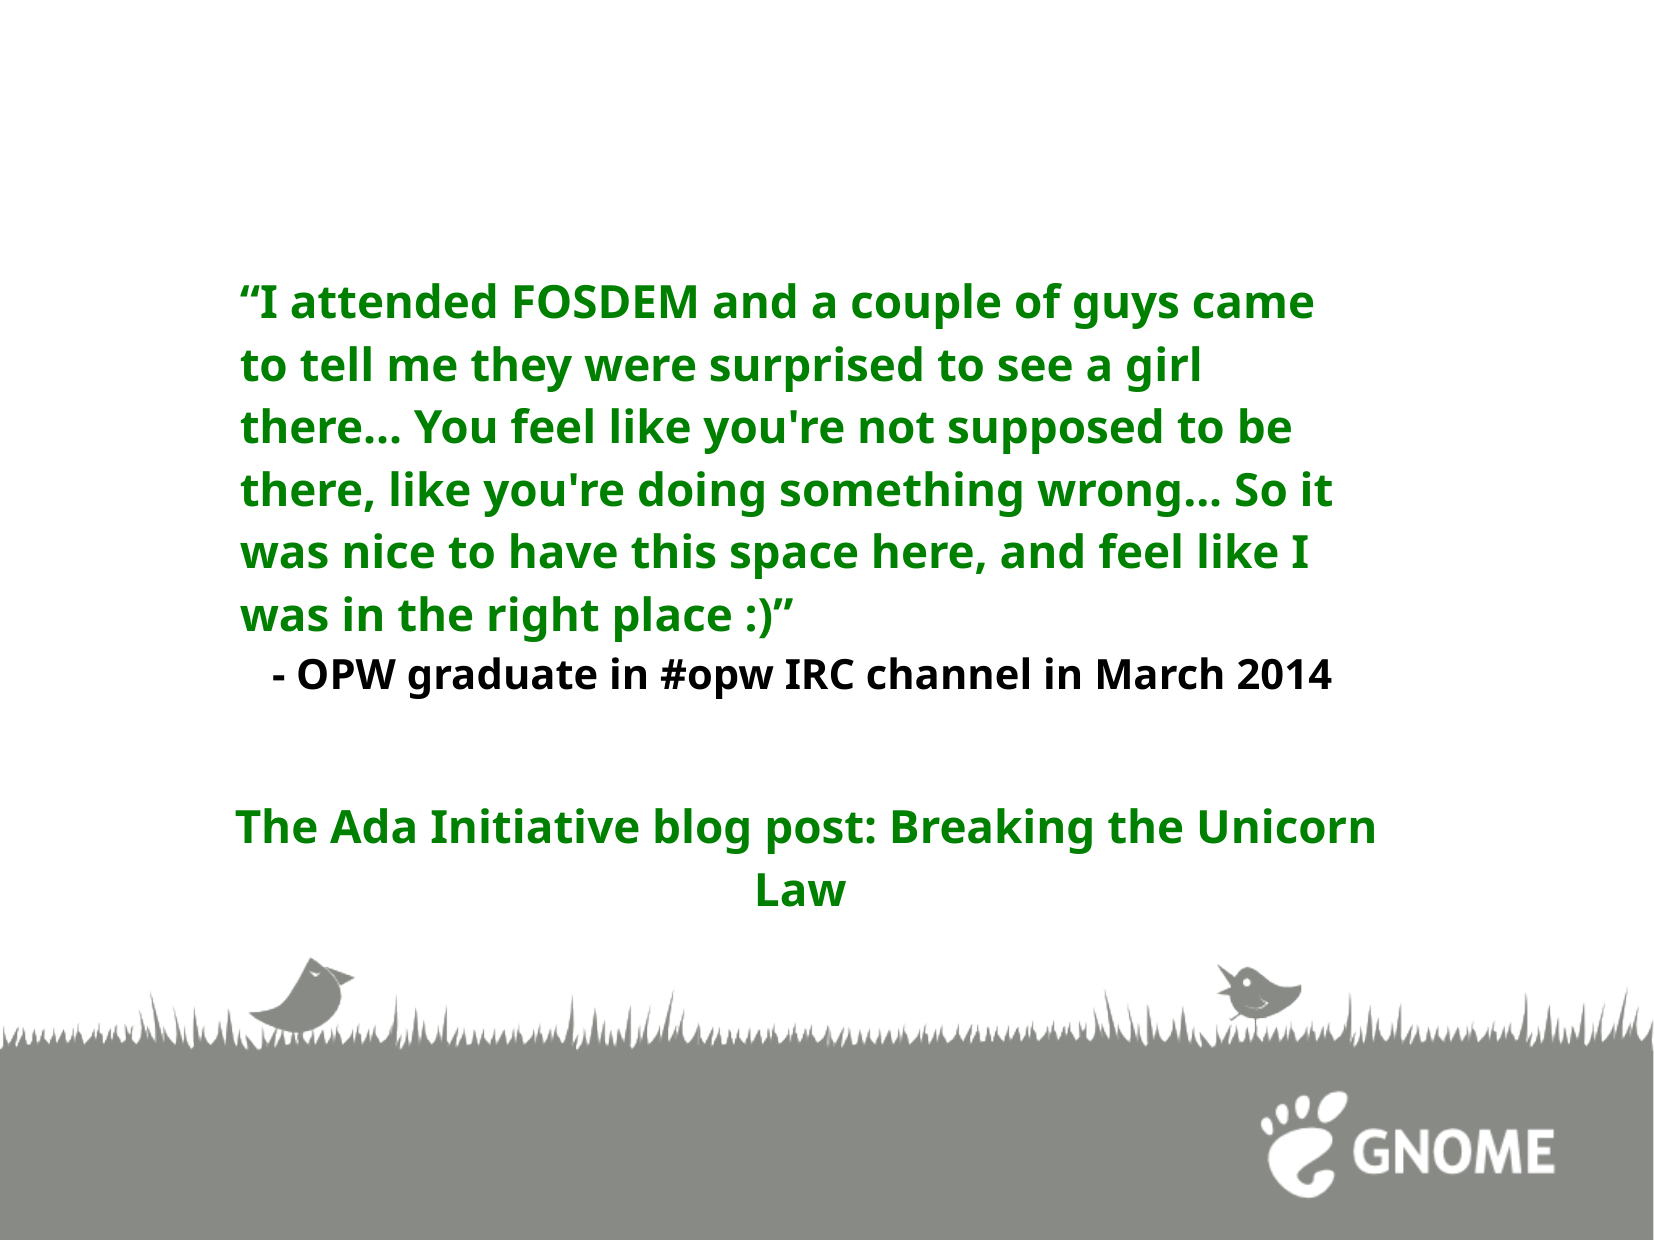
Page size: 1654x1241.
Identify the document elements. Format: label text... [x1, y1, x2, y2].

text_box “I attended FOSDEM and a couple of guys came to tell me they were surprised to see a girl there... You feel like you're not supposed to be there, like you're doing something wrong... So it was nice to have this space here, and feel like I was in the right place :)” - OPW graduate in #opw IRC channel in March 2014 [225, 262, 1388, 701]
text_box The Ada Initiative blog post: Breaking the Unicorn Law [187, 787, 1426, 901]
picture [0, 0, 1654, 1241]
